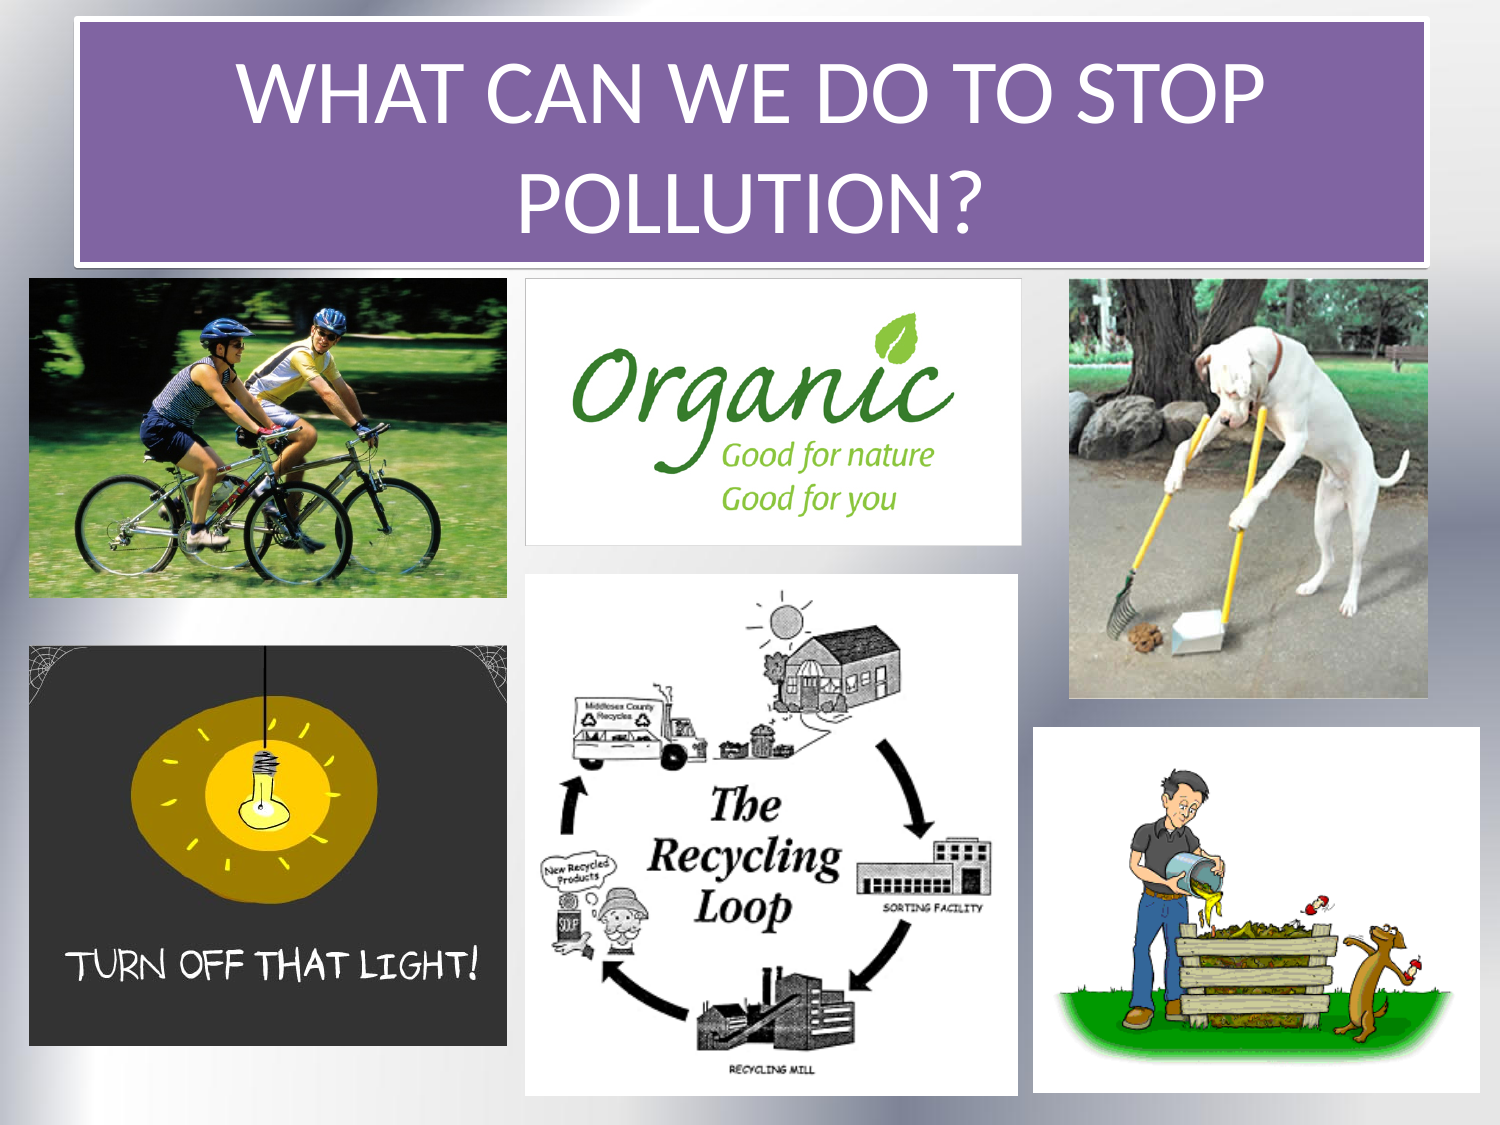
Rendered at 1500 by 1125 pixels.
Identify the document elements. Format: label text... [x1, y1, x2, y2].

picture [0, 0, 1500, 1125]
title WHAT CAN WE DO TO STOP POLLUTION? [76, 19, 1427, 265]
